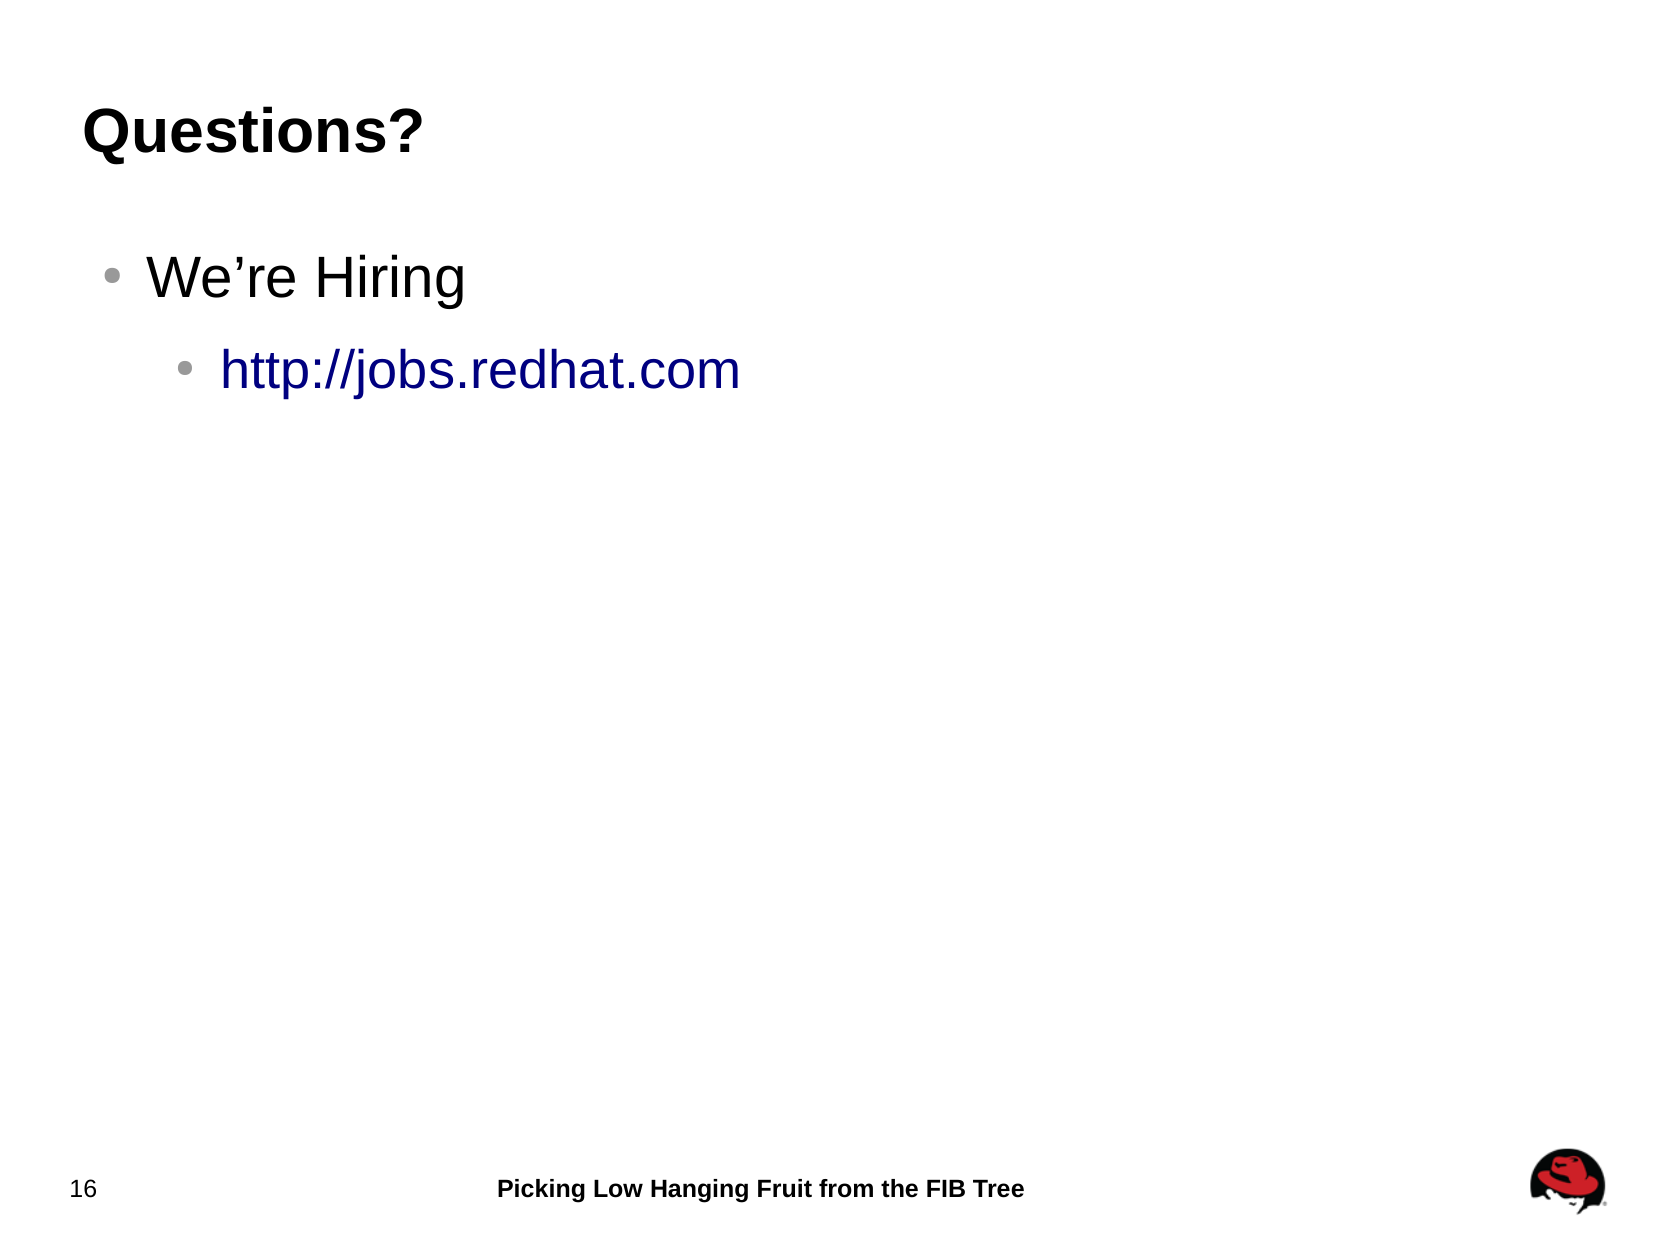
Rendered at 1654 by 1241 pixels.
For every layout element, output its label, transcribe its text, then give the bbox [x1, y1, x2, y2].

title Questions? [82, 37, 1571, 226]
list We’re Hiring http://jobs.redhat.com [86, 244, 1576, 1039]
picture [1529, 1146, 1613, 1224]
